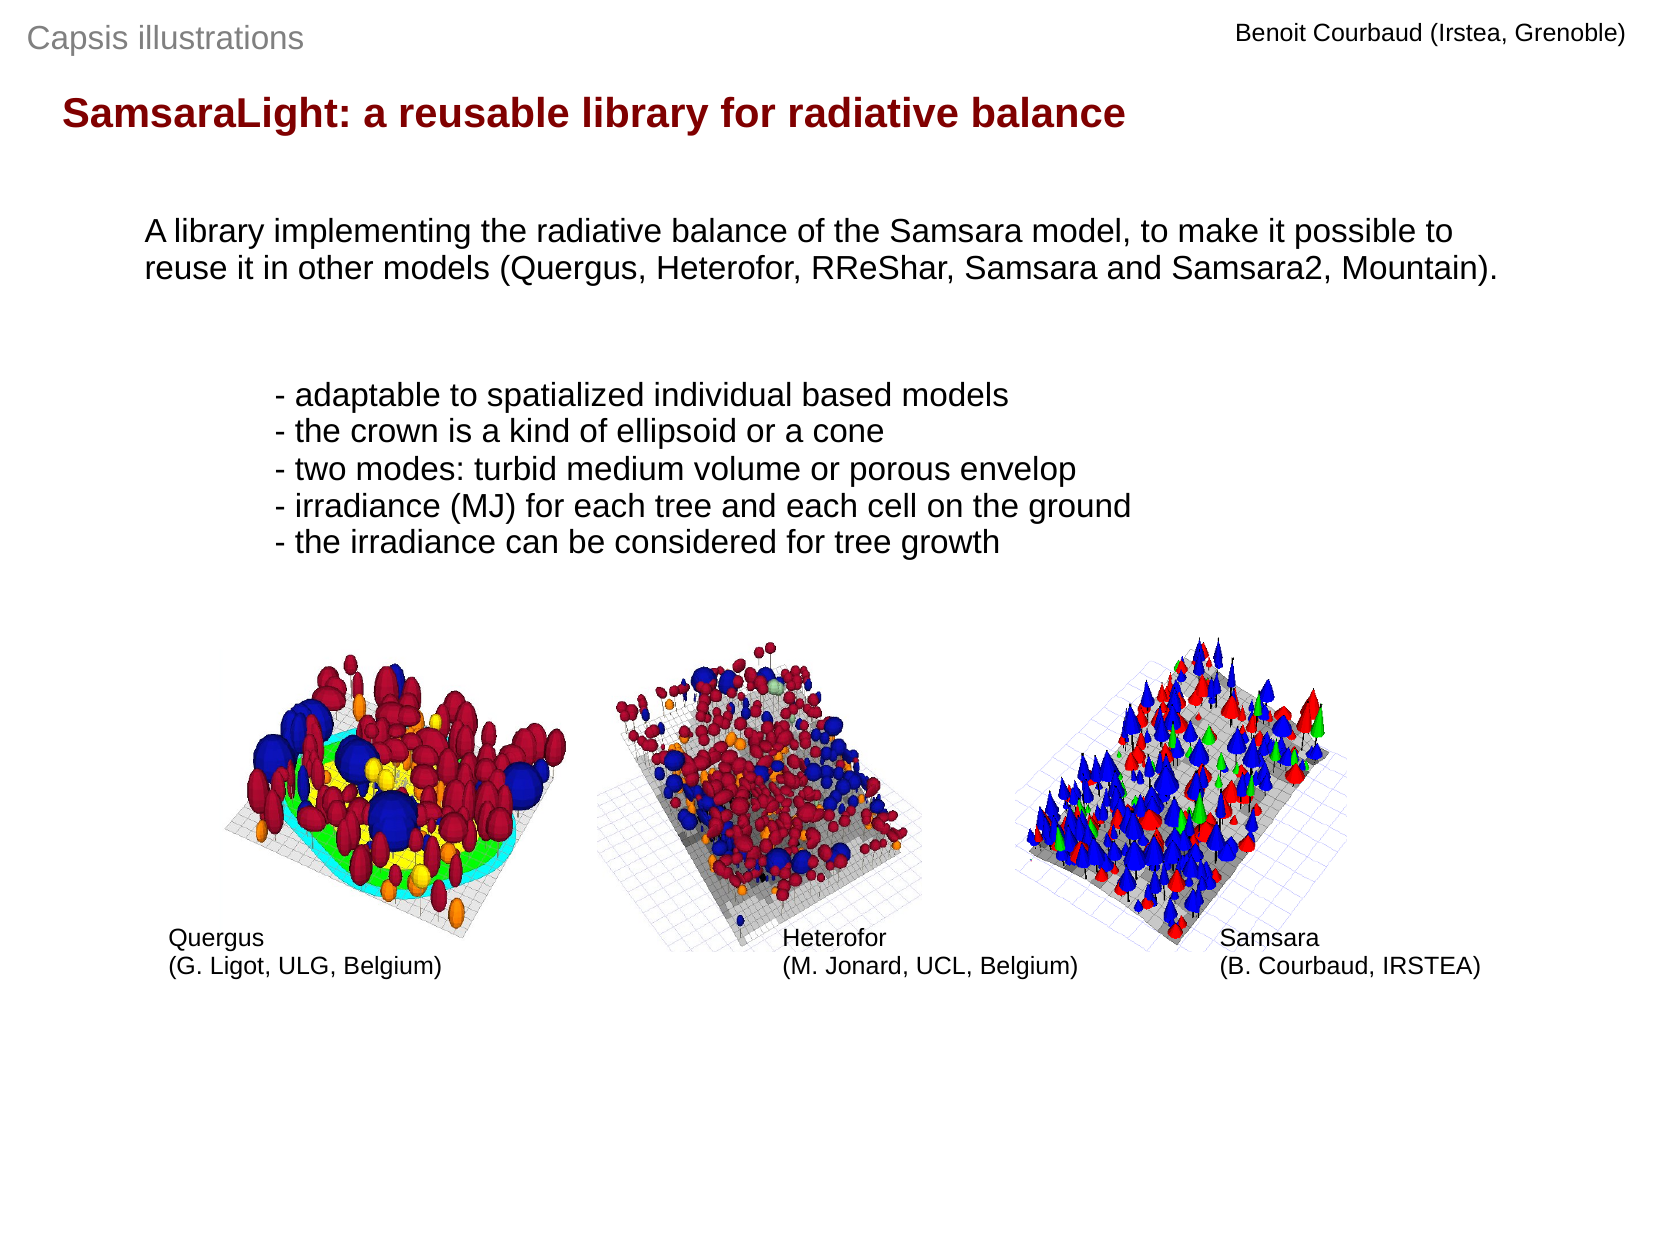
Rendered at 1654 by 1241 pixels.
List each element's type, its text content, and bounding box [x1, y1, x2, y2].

text_box Samsara (B. Courbaud, IRSTEA) [1204, 916, 1630, 988]
text_box SamsaraLight: a reusable library for radiative balance [47, 82, 1418, 144]
picture [1015, 625, 1347, 952]
text_box Benoit Courbaud (Irstea, Grenoble) [670, 11, 1642, 55]
text_box A library implementing the radiative balance of the Samsara model, to make it possible to reuse it in other models (Quergus, Heterofor, RReShar, Samsara and Samsara2, Mountain). [129, 204, 1548, 294]
text_box Capsis illustrations [11, 11, 426, 64]
text_box - adaptable to spatialized individual based models - the crown is a kind of ellipsoid or a cone - two modes: turbid medium volume or porous envelop - irradiance (MJ) for each tree and each cell on the ground - the irradiance can be considered for tree growth [259, 368, 1347, 569]
text_box Quergus (G. Ligot, ULG, Belgium) [153, 916, 461, 988]
picture [597, 635, 922, 952]
picture [219, 649, 567, 941]
text_box Heterofor (M. Jonard, UCL, Belgium) [767, 916, 1134, 988]
